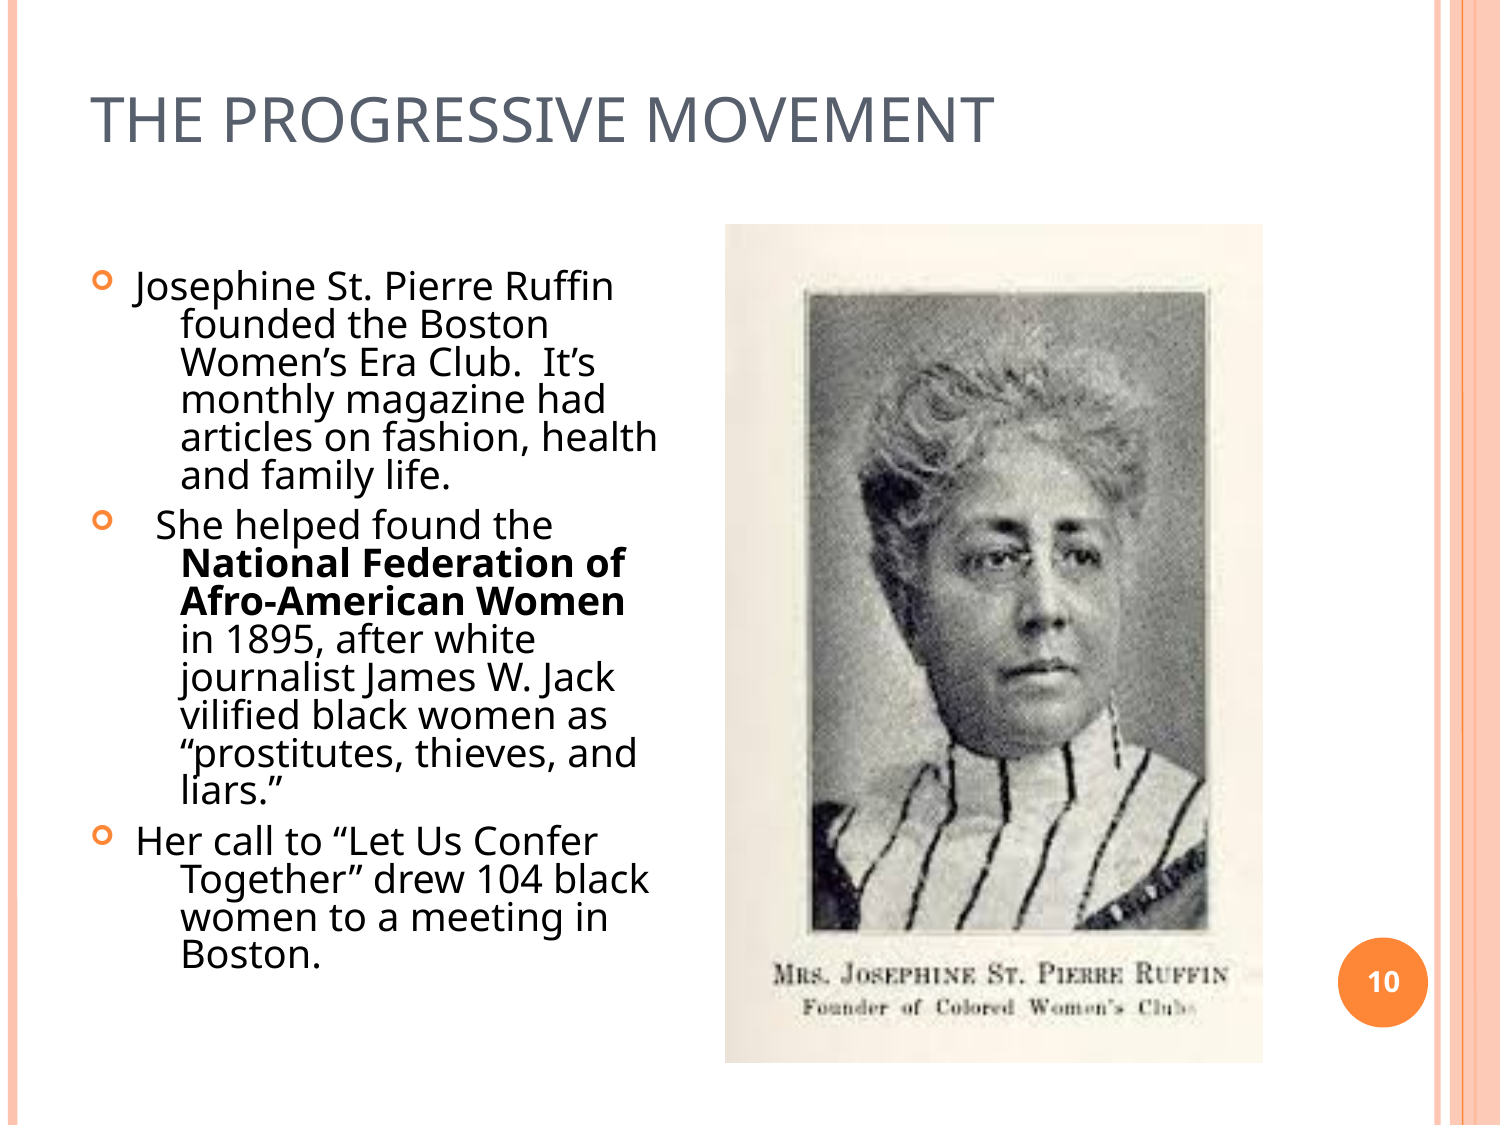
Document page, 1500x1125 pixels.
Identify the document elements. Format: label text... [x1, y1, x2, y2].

list Josephine St. Pierre Ruffin founded the Boston Women’s Era Club. It’s monthly magazine had articles on fashion, health and family life. She helped found the National Federation of Afro-American Women in 1895, after white journalist James W. Jack vilified black women as “prostitutes, thieves, and liars.” Her call to “Let Us Confer Together” drew 104 black women to a meeting in Boston. [75, 262, 676, 1013]
picture [725, 224, 1263, 1063]
title The Progressive Movement [75, 37, 1300, 163]
text_box 10 [1333, 940, 1434, 1027]
